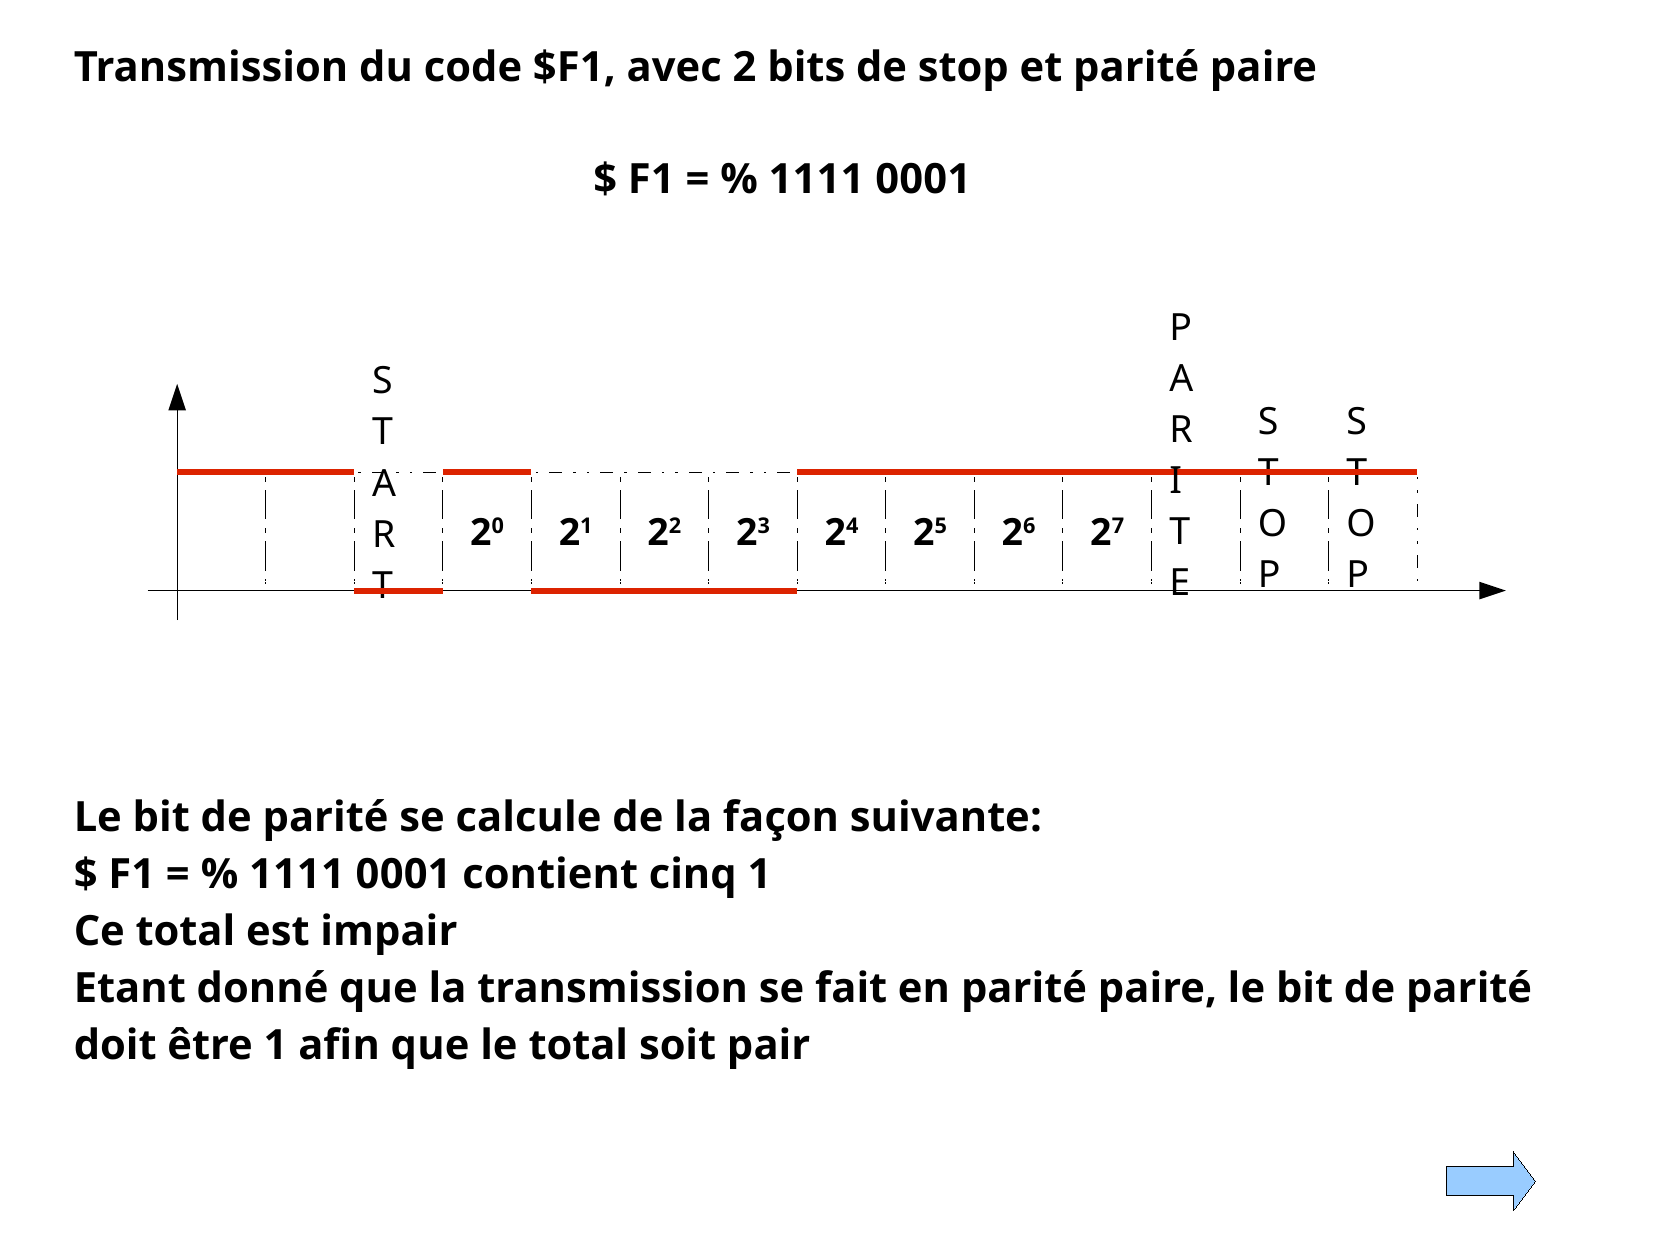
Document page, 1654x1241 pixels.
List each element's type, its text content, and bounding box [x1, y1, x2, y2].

text_box PARITE [1151, 290, 1211, 591]
text_box 24 [797, 495, 885, 562]
text_box 25 [885, 495, 974, 562]
text_box 21 [531, 495, 621, 603]
text_box STOP [1240, 383, 1300, 469]
text_box 23 [708, 495, 797, 562]
text_box 27 [1062, 495, 1151, 562]
text_box [1446, 1151, 1536, 1211]
text_box 26 [974, 495, 1062, 562]
text_box STOP [1240, 475, 1300, 586]
text_box Transmission du code $F1, avec 2 bits de stop et parité paire [59, 29, 1595, 95]
text_box 22 [620, 495, 708, 562]
text_box Le bit de parité se calcule de la façon suivante: $ F1 = % 1111 0001 contient cinq 1 Ce total est impair Etant donné que la transmission se fait en parité paire, le bit de parité doit être 1 afin que le total soit pair [59, 779, 1625, 1047]
text_box STOP [1328, 470, 1388, 586]
text_box STOP [1328, 383, 1388, 469]
text_box START [354, 343, 414, 588]
text_box $ F1 = % 1111 0001 [501, 141, 1063, 224]
text_box 20 [442, 495, 531, 562]
